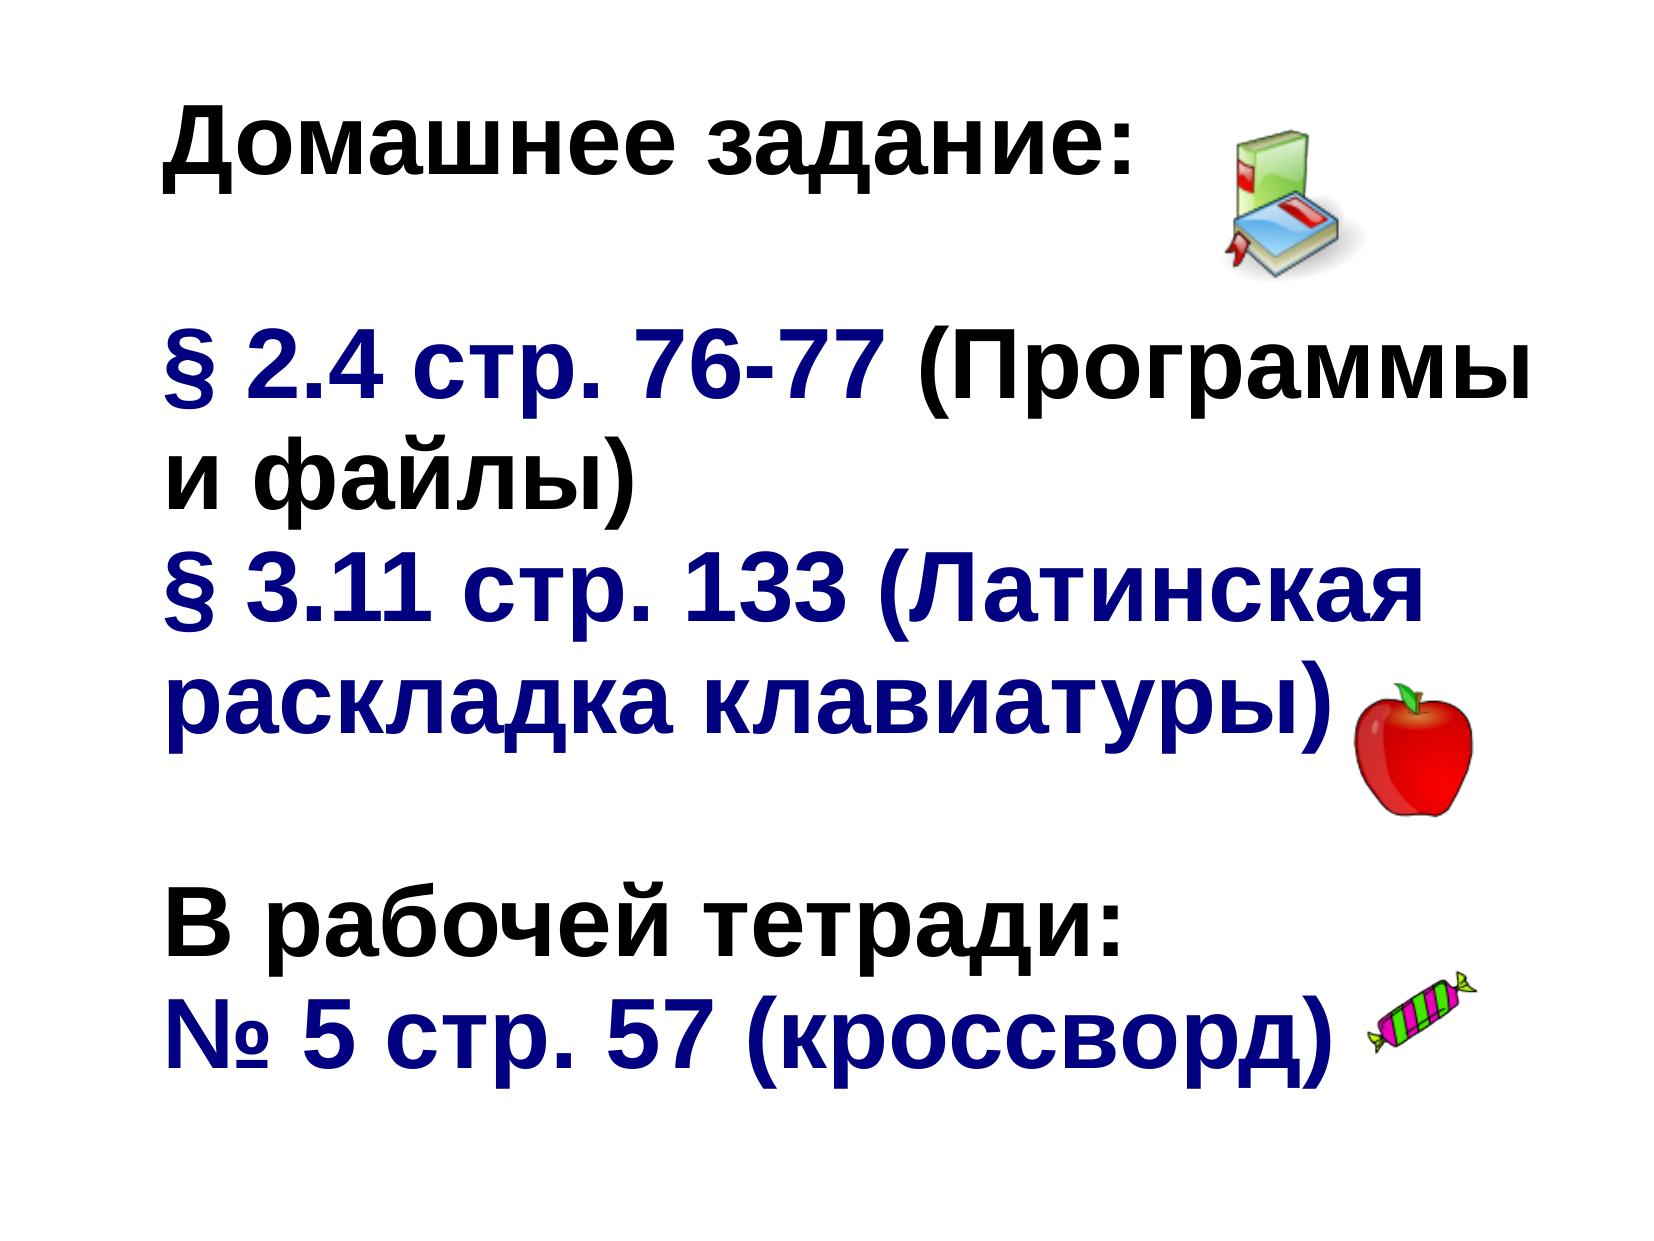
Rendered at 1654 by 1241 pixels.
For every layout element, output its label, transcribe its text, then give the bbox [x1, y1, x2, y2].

picture [1358, 944, 1484, 1070]
picture [1351, 679, 1477, 822]
picture [1216, 118, 1372, 296]
text_box Домашнее задание: § 2.4 стр. 76-77 (Программы и файлы) § 3.11 стр. 133 (Латинская раскладка клавиатуры) В рабочей тетради: № 5 стр. 57 (кроссворд) [147, 76, 1595, 1241]
